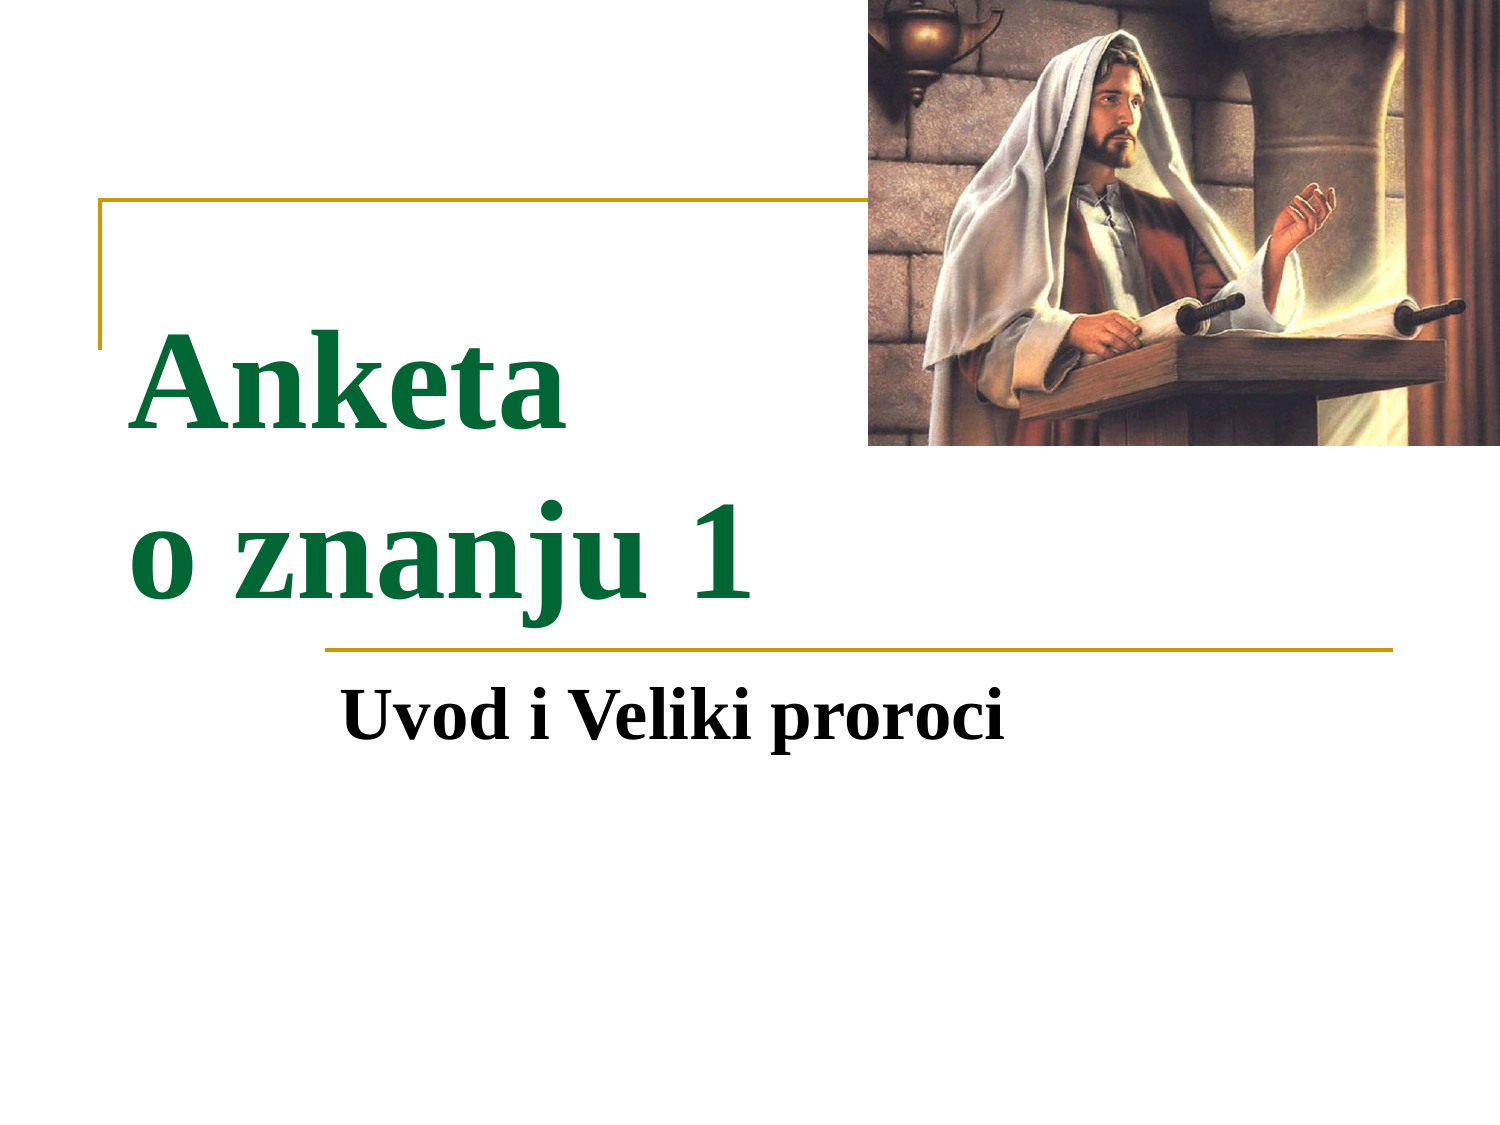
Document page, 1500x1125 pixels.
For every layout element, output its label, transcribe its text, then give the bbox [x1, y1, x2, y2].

picture [868, 0, 1500, 446]
subtitle Uvod i Veliki proroci [324, 657, 1388, 1063]
title Anketa o znanju 1 [112, 279, 1363, 657]
